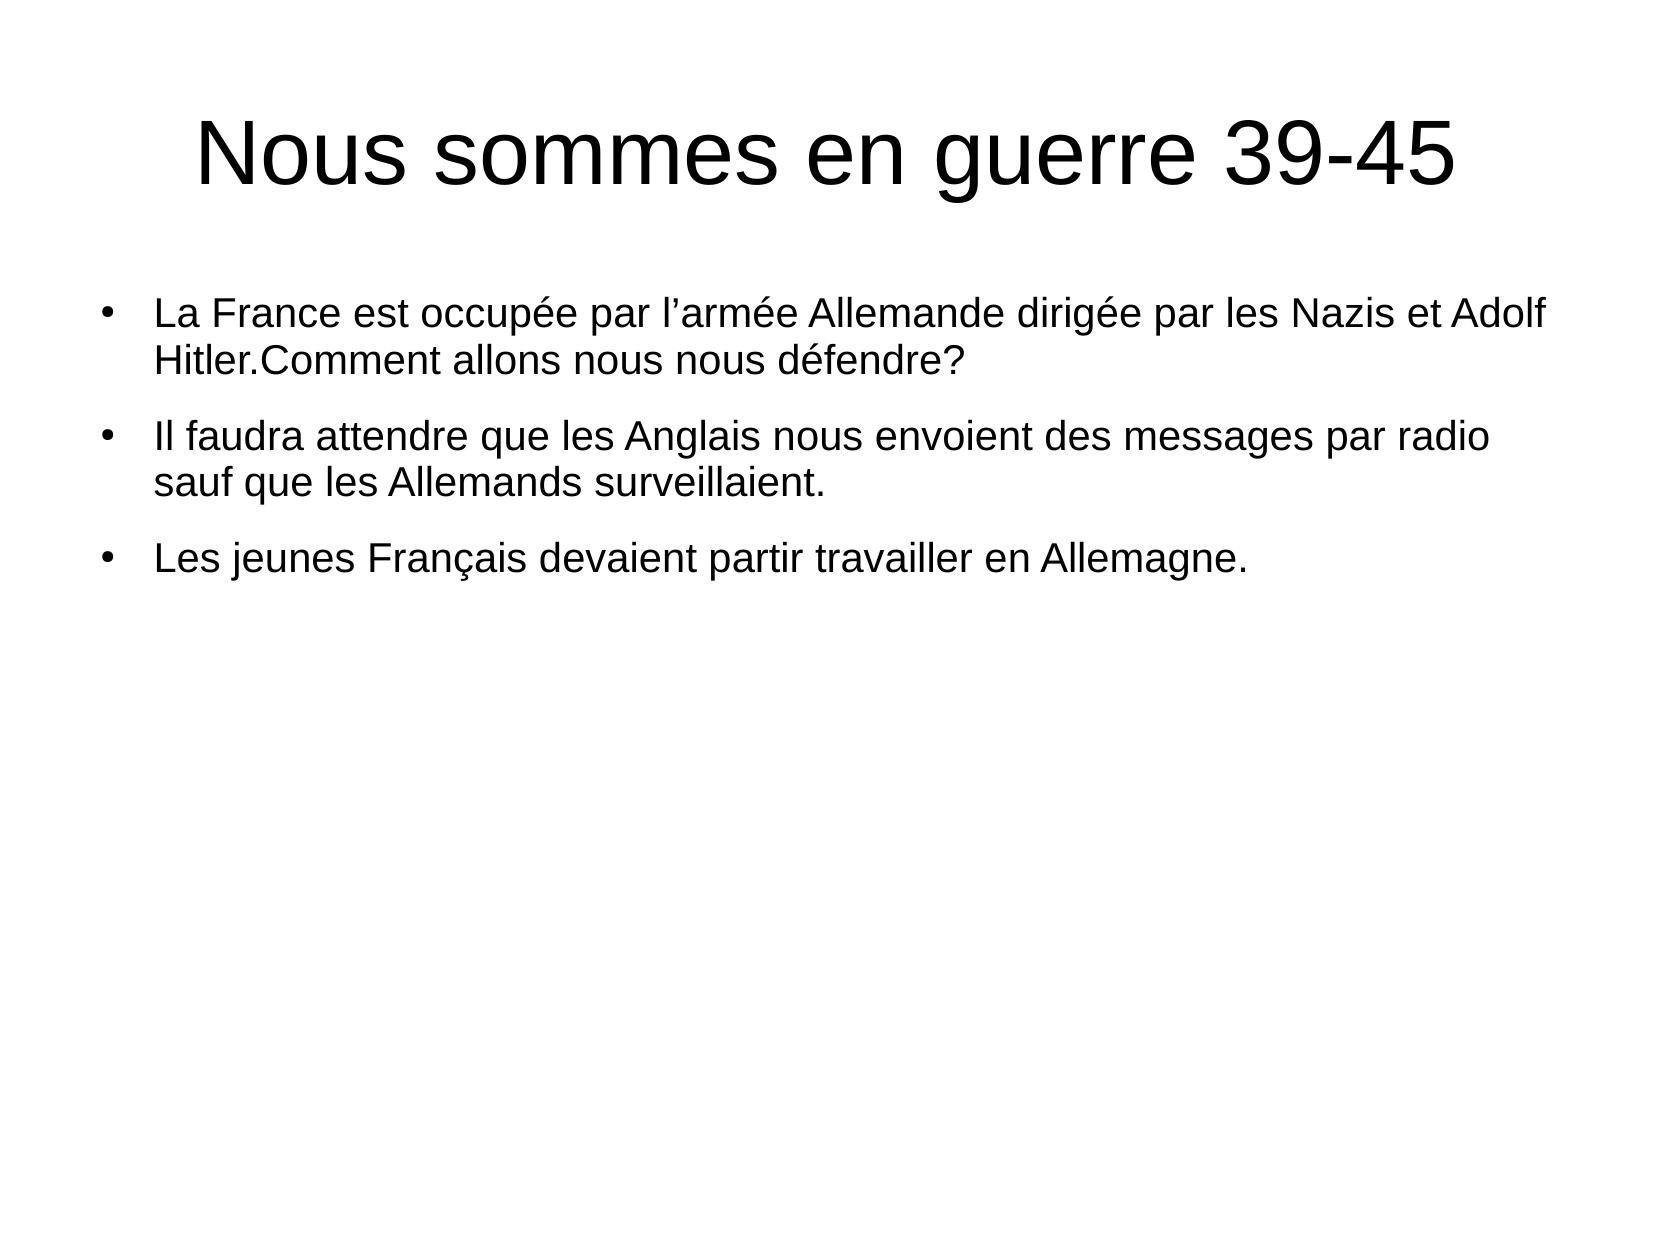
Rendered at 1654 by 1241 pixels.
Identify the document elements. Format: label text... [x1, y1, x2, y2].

title Nous sommes en guerre 39-45 [82, 49, 1571, 257]
list La France est occupée par l’armée Allemande dirigée par les Nazis et Adolf Hitler.Comment allons nous nous défendre? Il faudra attendre que les Anglais nous envoient des messages par radio sauf que les Allemands surveillaient. Les jeunes Français devaient partir travailler en Allemagne. [82, 290, 1571, 1010]
